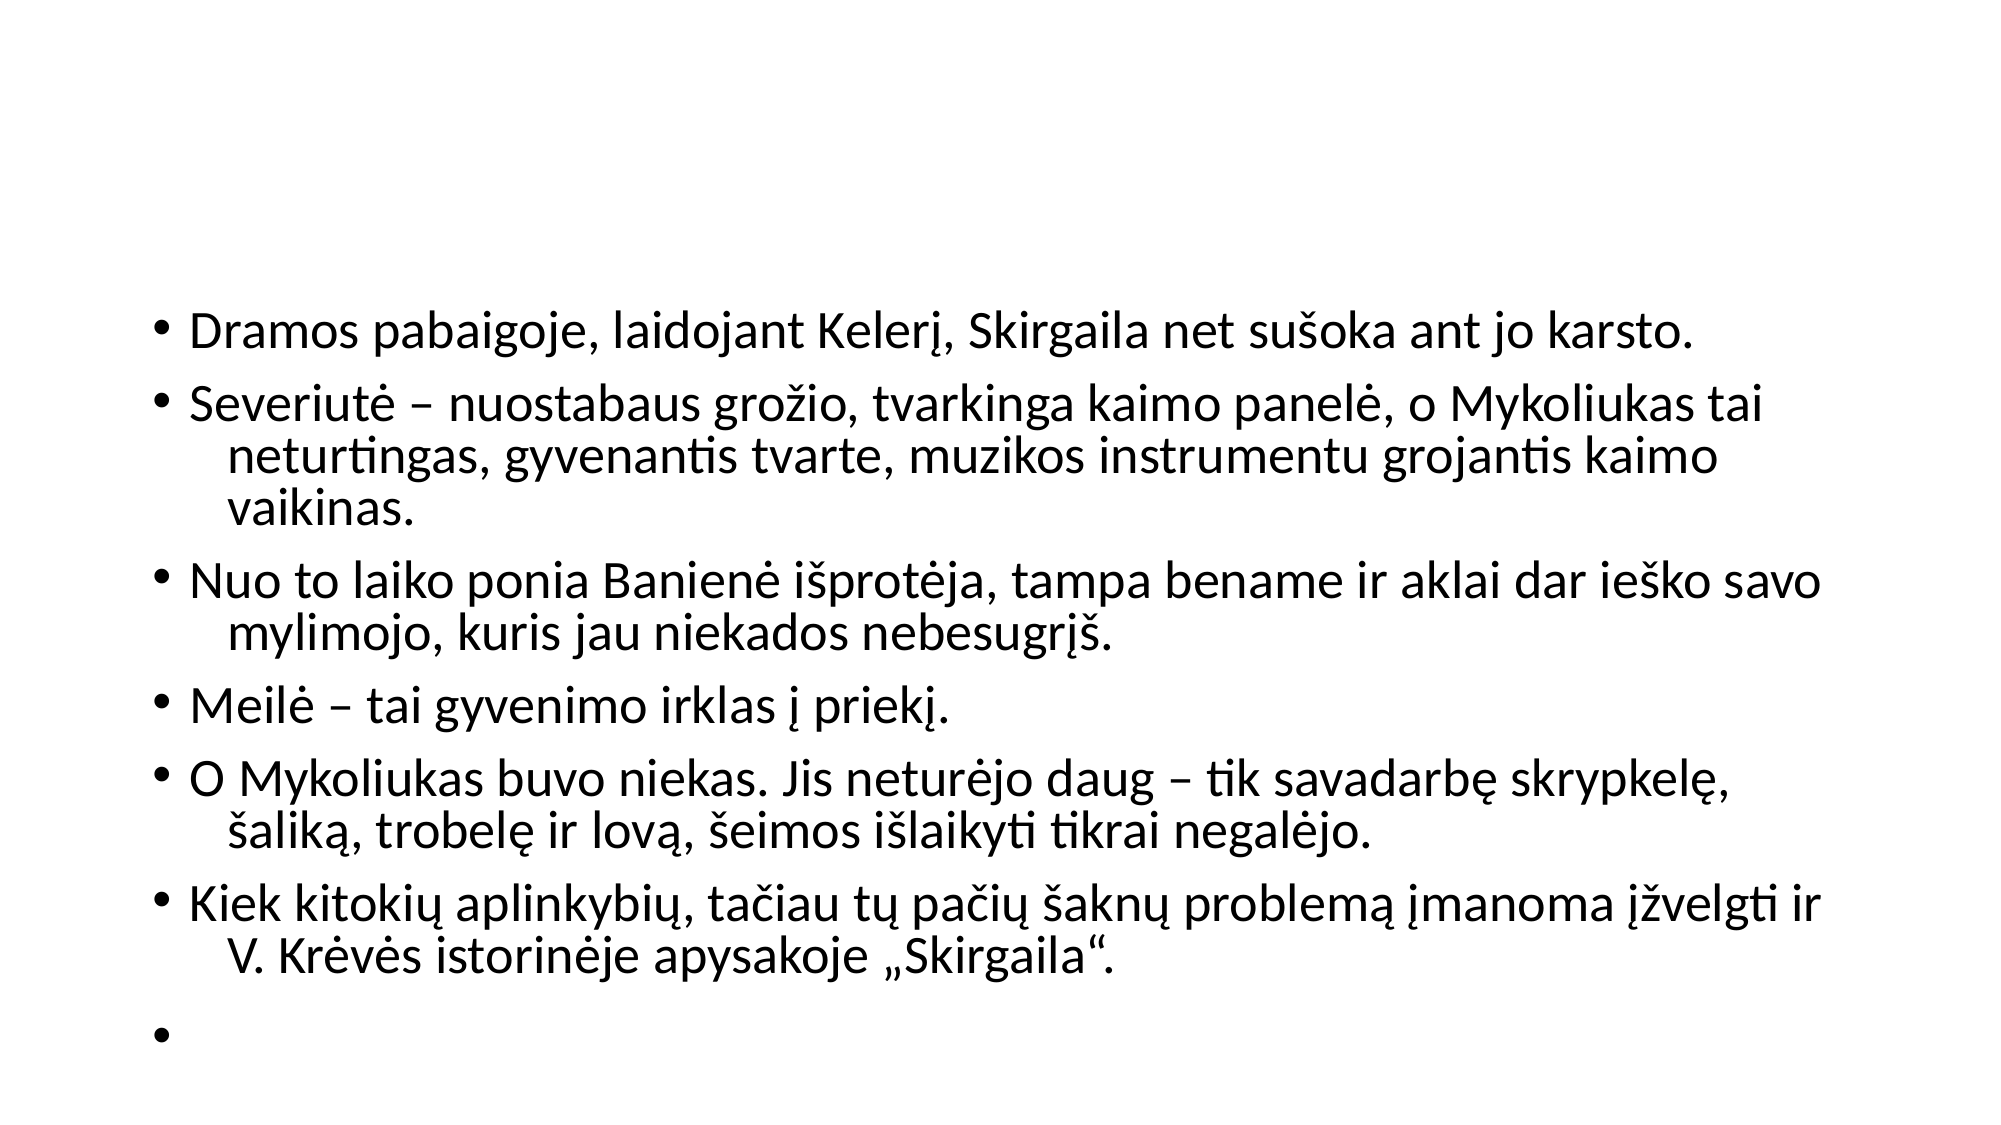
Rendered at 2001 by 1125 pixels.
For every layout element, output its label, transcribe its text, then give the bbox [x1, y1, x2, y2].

list Dramos pabaigoje, laidojant Kelerį, Skirgaila net sušoka ant jo karsto. Severiutė – nuostabaus grožio, tvarkinga kaimo panelė, o Mykoliukas tai neturtingas, gyvenantis tvarte, muzikos instrumentu grojantis kaimo vaikinas. Nuo to laiko ponia Banienė išprotėja, tampa bename ir aklai dar ieško savo mylimojo, kuris jau niekados nebesugrįš. Meilė – tai gyvenimo irklas į priekį. O Mykoliukas buvo niekas. Jis neturėjo daug – tik savadarbę skrypkelę, šaliką, trobelę ir lovą, šeimos išlaikyti tikrai negalėjo. Kiek kitokių aplinkybių, tačiau tų pačių šaknų problemą įmanoma įžvelgti ir V. Krėvės istorinėje apysakoje „Skirgaila“. [137, 299, 1863, 1014]
